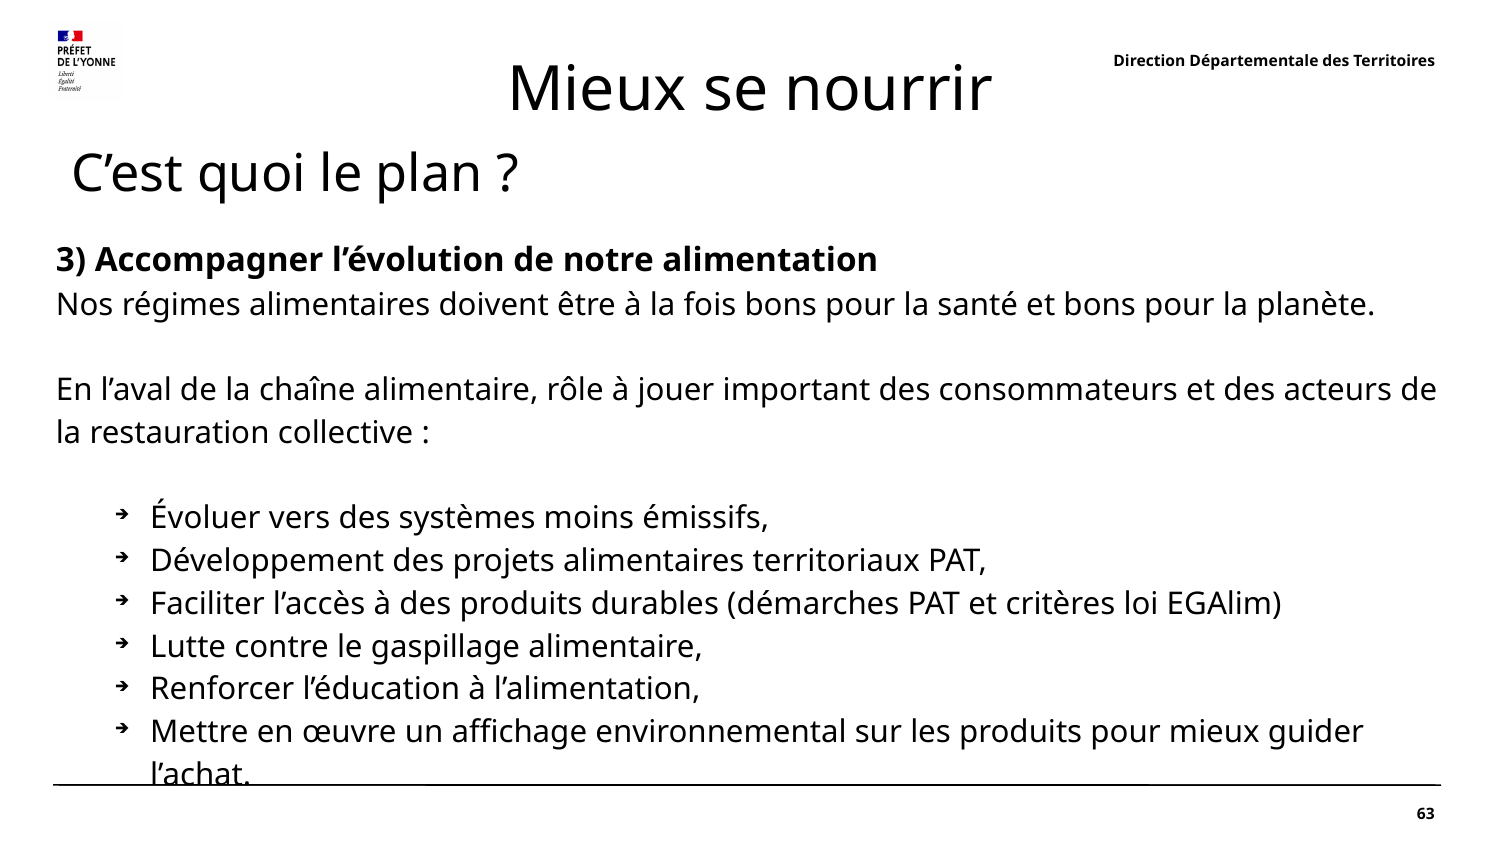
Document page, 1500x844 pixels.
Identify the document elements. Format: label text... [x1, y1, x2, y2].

picture [49, 20, 75, 101]
text_box C’est quoi le plan ? [57, 128, 562, 207]
title Mieux se nourrir [75, 16, 1426, 158]
text_box 3) Accompagner l’évolution de notre alimentation Nos régimes alimentaires doivent être à la fois bons pour la santé et bons pour la planète. En l’aval de la chaîne alimentaire, rôle à jouer important des consommateurs et des acteurs de la restauration collective : Évoluer vers des systèmes moins émissifs, Développement des projets alimentaires territoriaux PAT, Faciliter l’accès à des produits durables (démarches PAT et critères loi EGAlim) Lutte contre le gaspillage alimentaire, Renforcer l’éducation à l’alimentation, Mettre en œuvre un affichage environnemental sur les produits pour mieux guider l’achat. [55, 236, 1447, 844]
